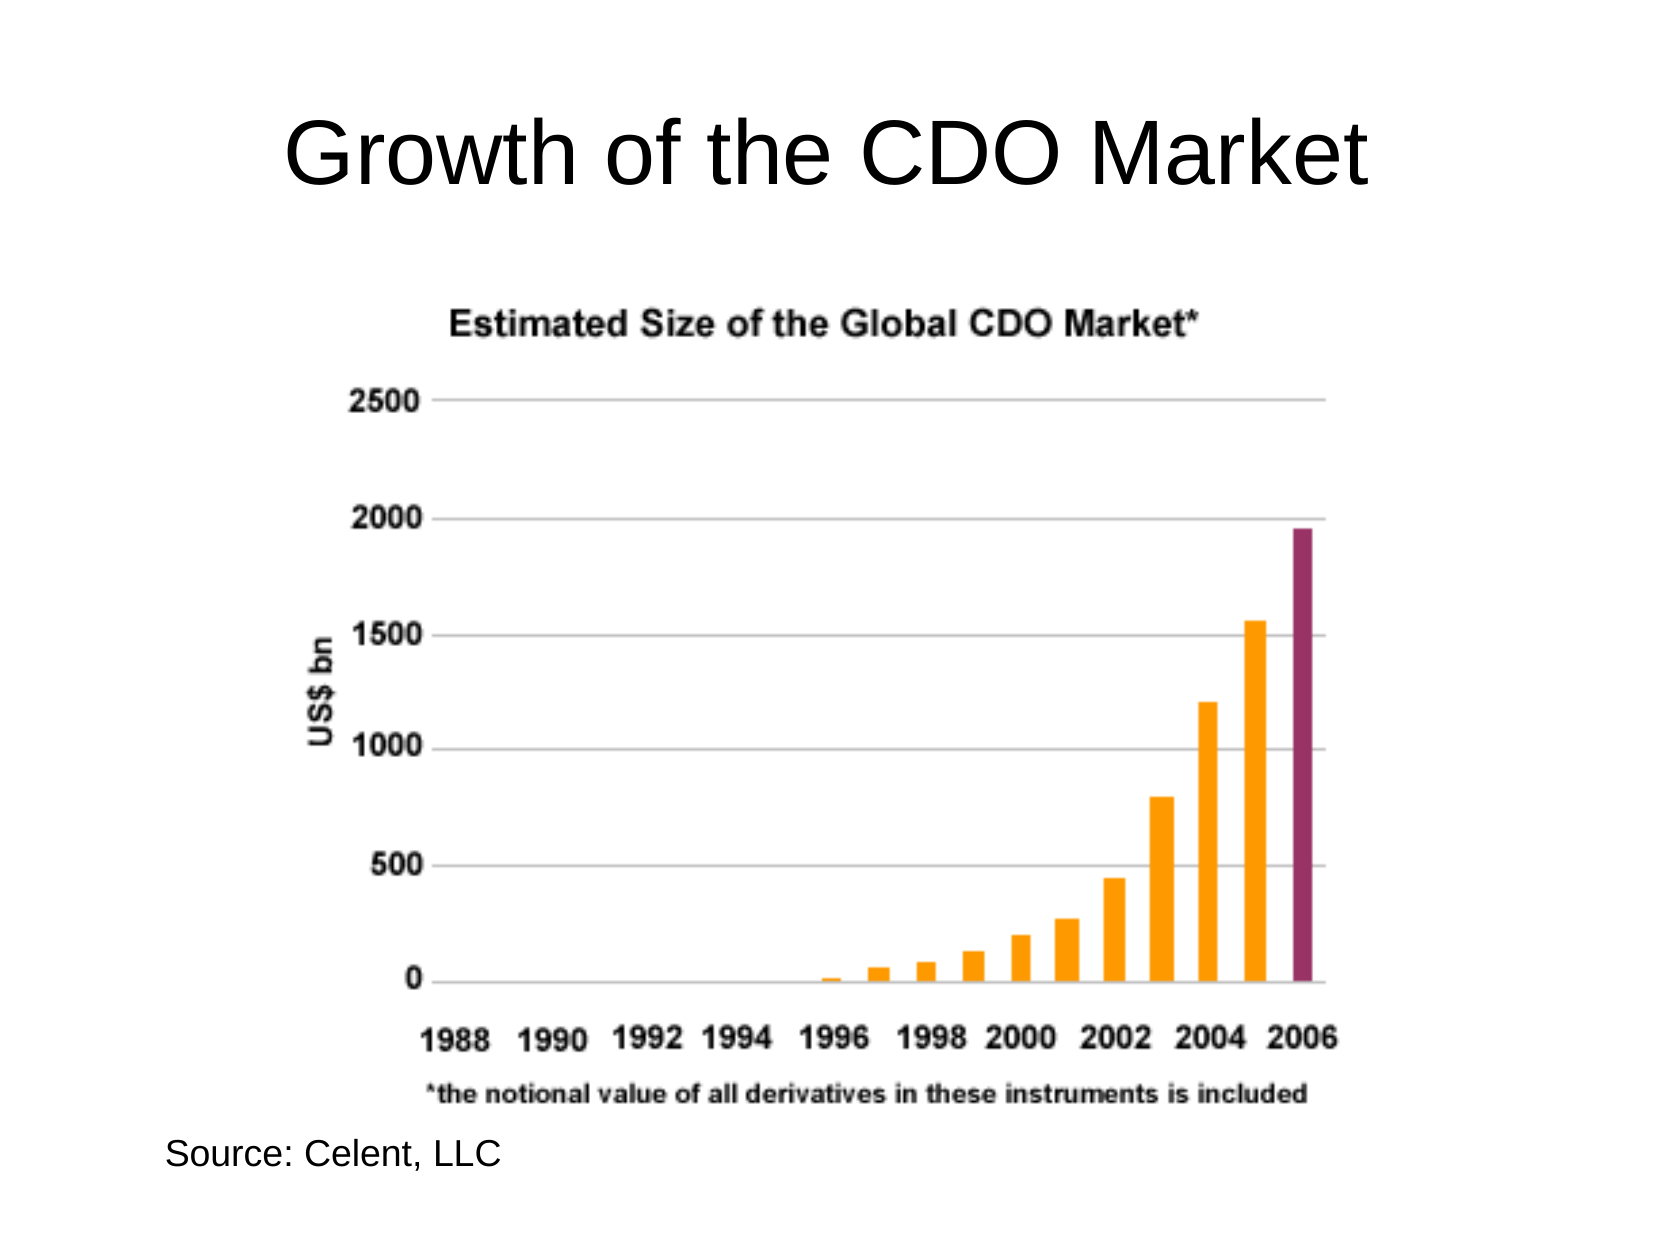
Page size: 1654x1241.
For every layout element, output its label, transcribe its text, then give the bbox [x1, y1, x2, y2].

picture [300, 291, 1351, 1120]
title Growth of the CDO Market [82, 49, 1571, 257]
text_box Source: Celent, LLC [150, 1125, 517, 1182]
chart [82, 290, 1571, 1109]
